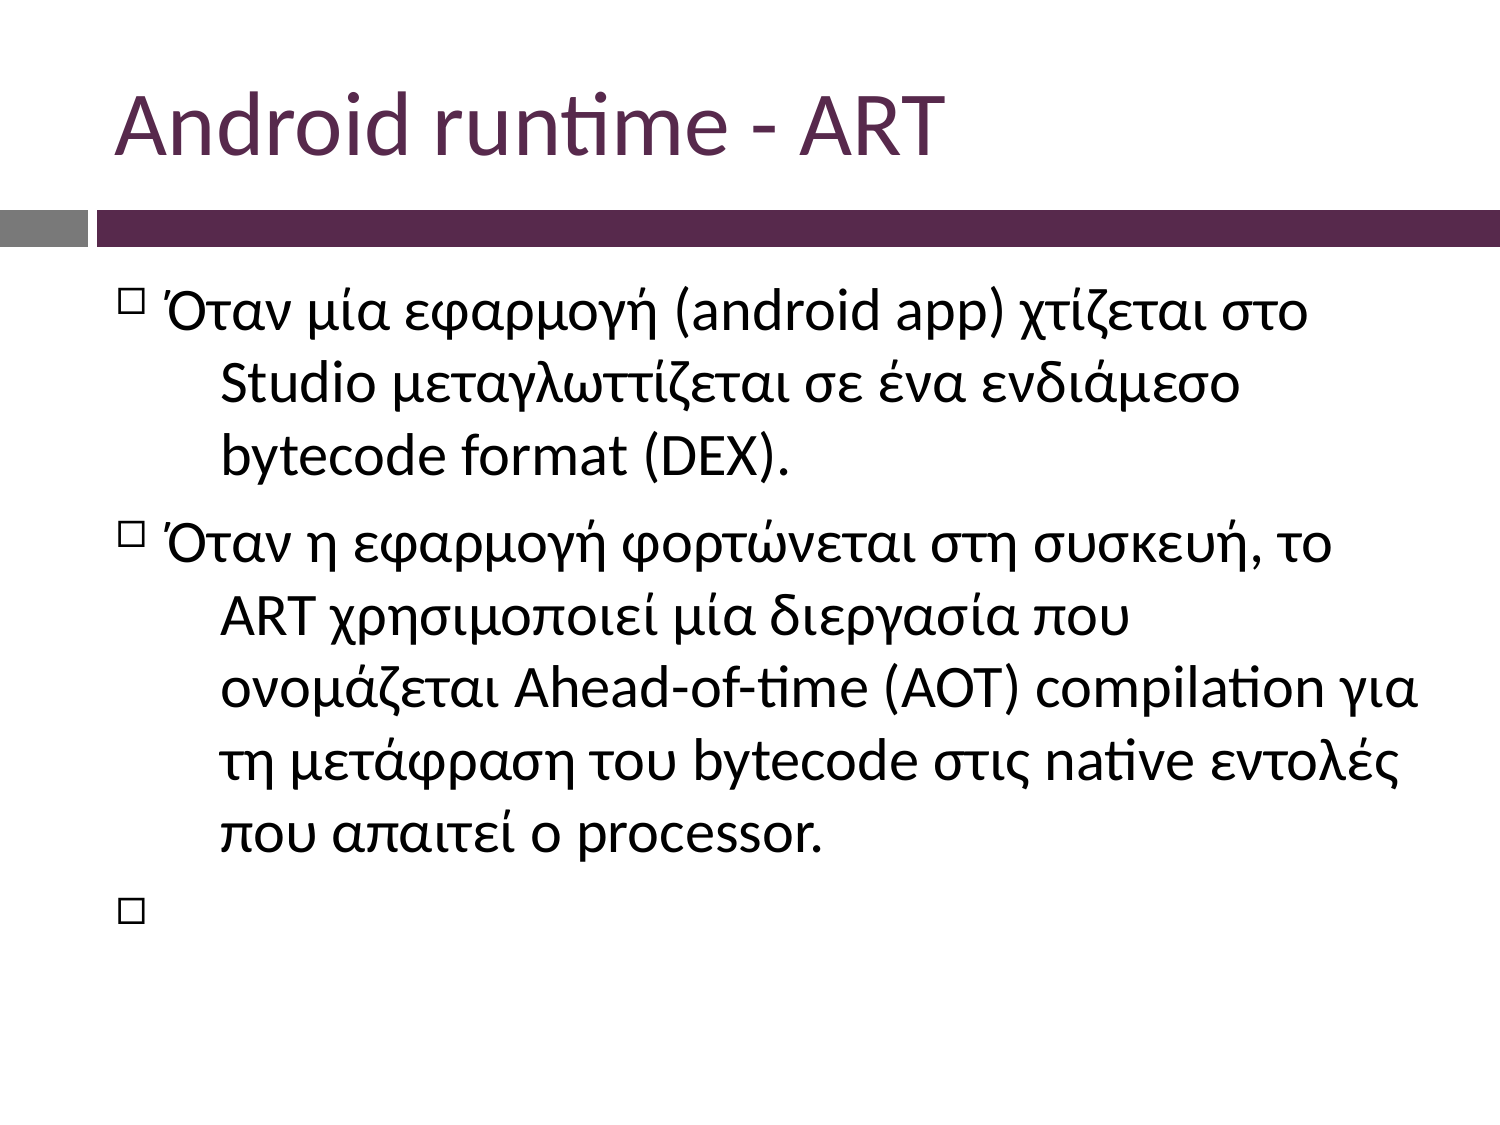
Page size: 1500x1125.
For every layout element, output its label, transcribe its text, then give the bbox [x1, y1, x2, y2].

title Android runtime - ART [99, 37, 1438, 201]
list Όταν μία εφαρμογή (android app) χτίζεται στο Studio μεταγλωττίζεται σε ένα ενδιάμεσο bytecode format (DEX). Όταν η εφαρμογή φορτώνεται στη συσκευή, το ART χρησιμοποιεί μία διεργασία που ονομάζεται Ahead-of-time (AOT) compilation για τη μετάφραση του bytecode στις native εντολές που απαιτεί ο processor. [100, 262, 1438, 1000]
